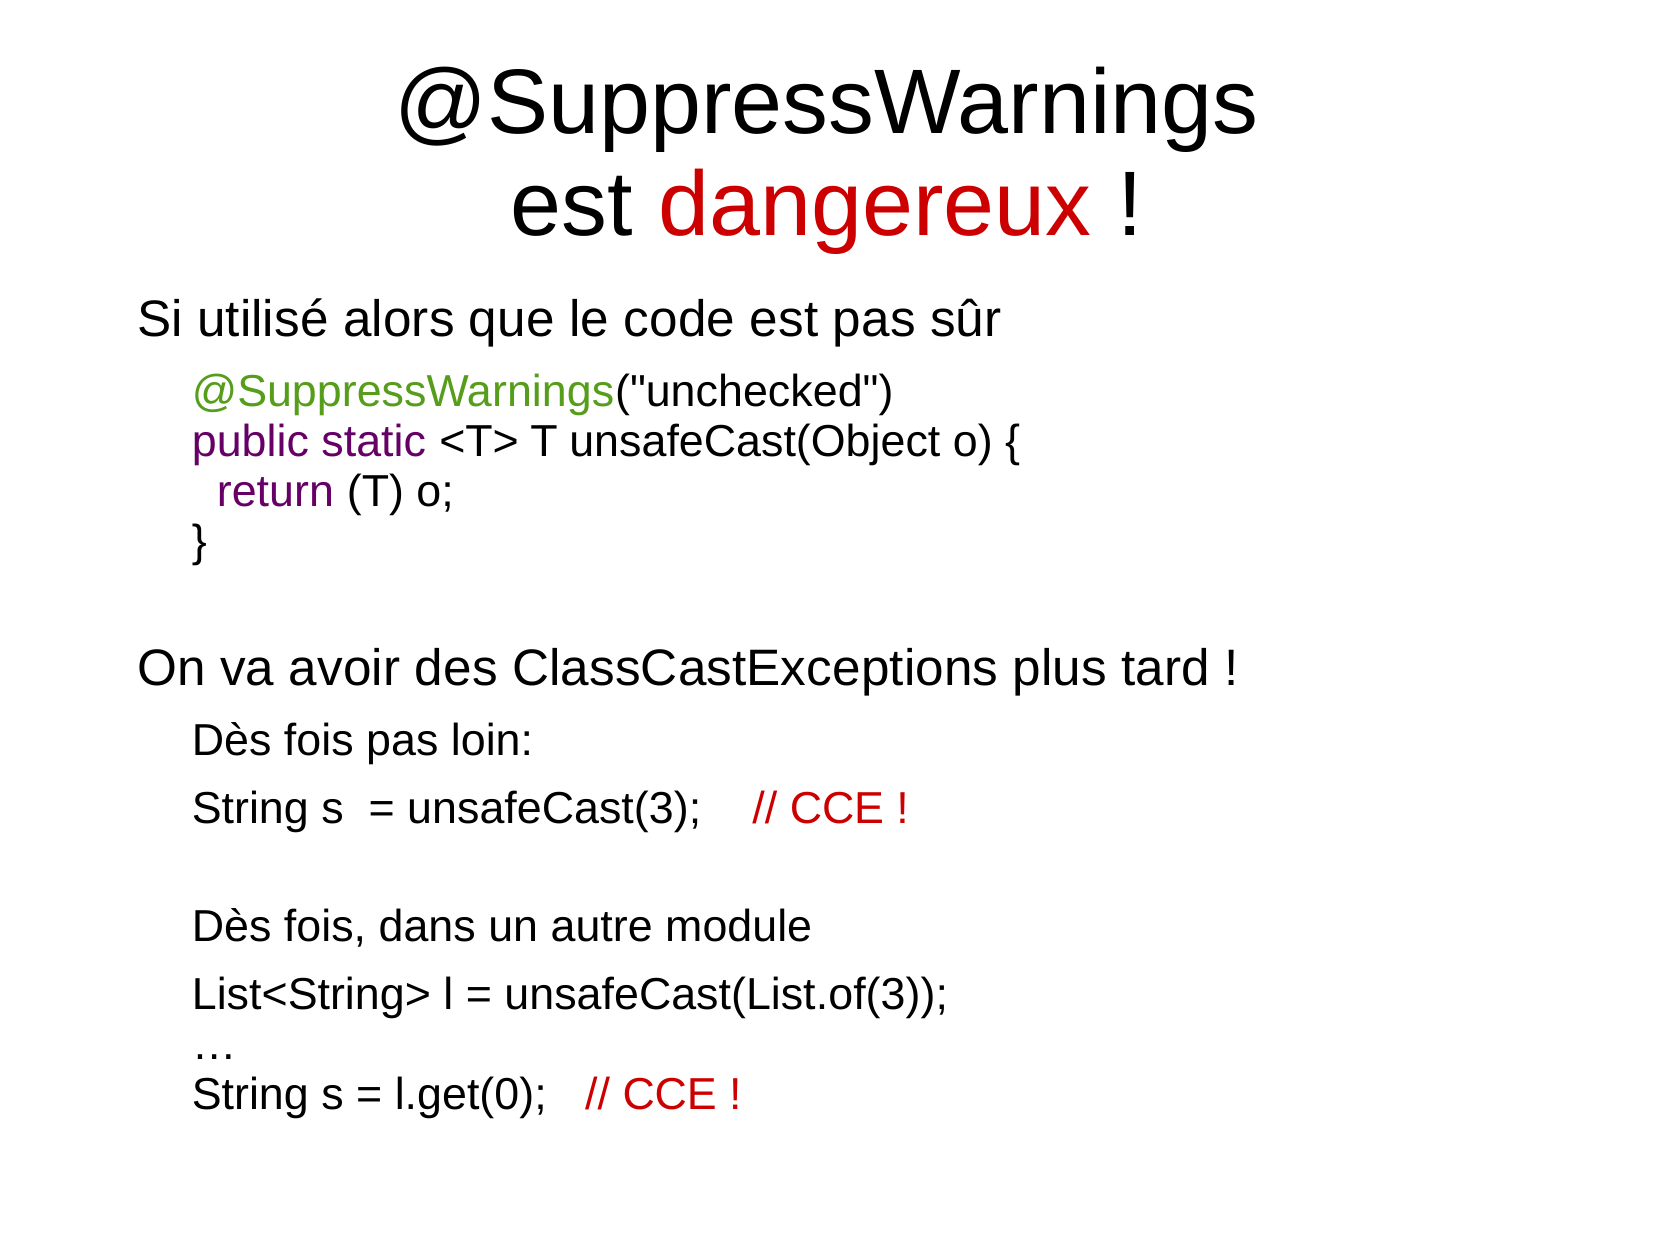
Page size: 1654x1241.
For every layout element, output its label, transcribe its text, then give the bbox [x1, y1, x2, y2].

list Si utilisé alors que le code est pas sûr @SuppressWarnings("unchecked") public static <T> T unsafeCast(Object o) { return (T) o; } On va avoir des ClassCastExceptions plus tard ! Dès fois pas loin: String s = unsafeCast(3); // CCE ! Dès fois, dans un autre module List<String> l = unsafeCast(List.of(3)); … String s = l.get(0); // CCE ! [82, 290, 1571, 1126]
title @SuppressWarnings est dangereux ! [82, 49, 1571, 257]
